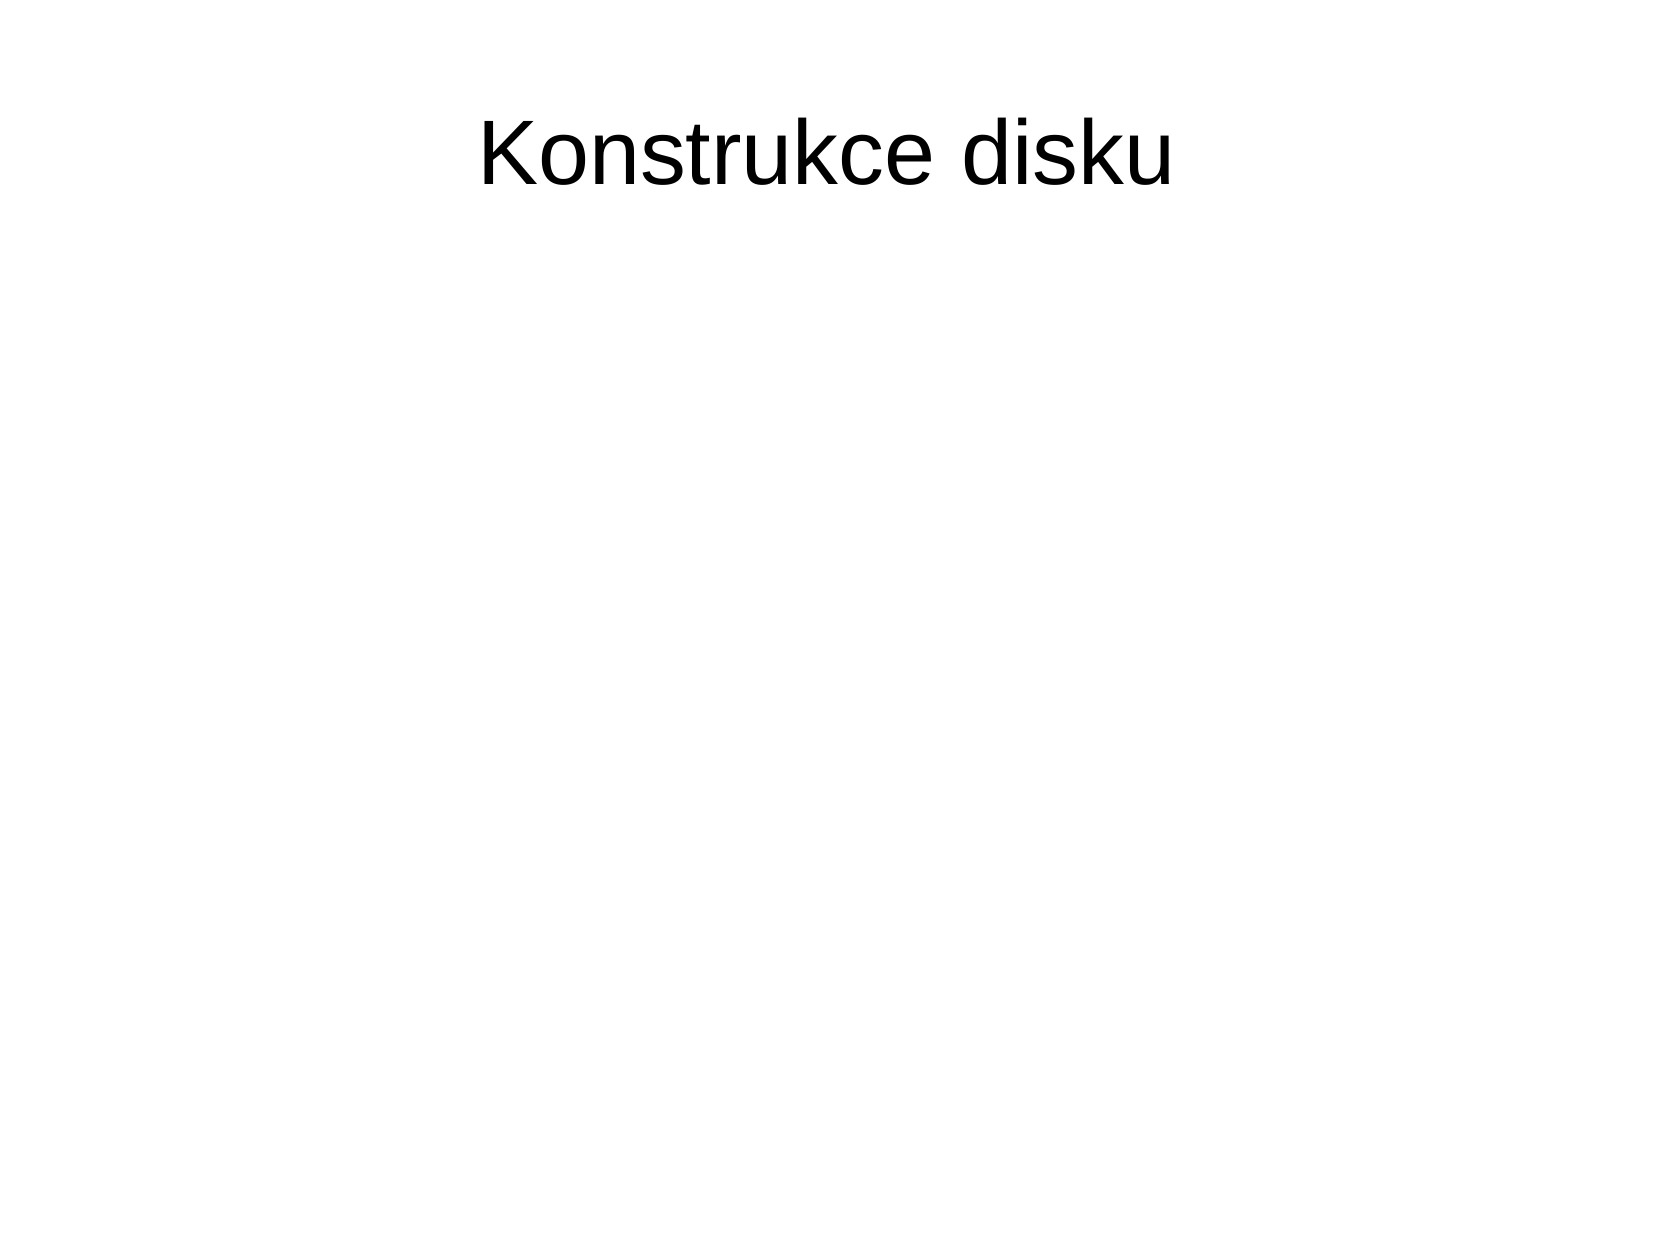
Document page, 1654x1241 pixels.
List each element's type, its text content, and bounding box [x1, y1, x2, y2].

title Konstrukce disku [82, 56, 1571, 250]
